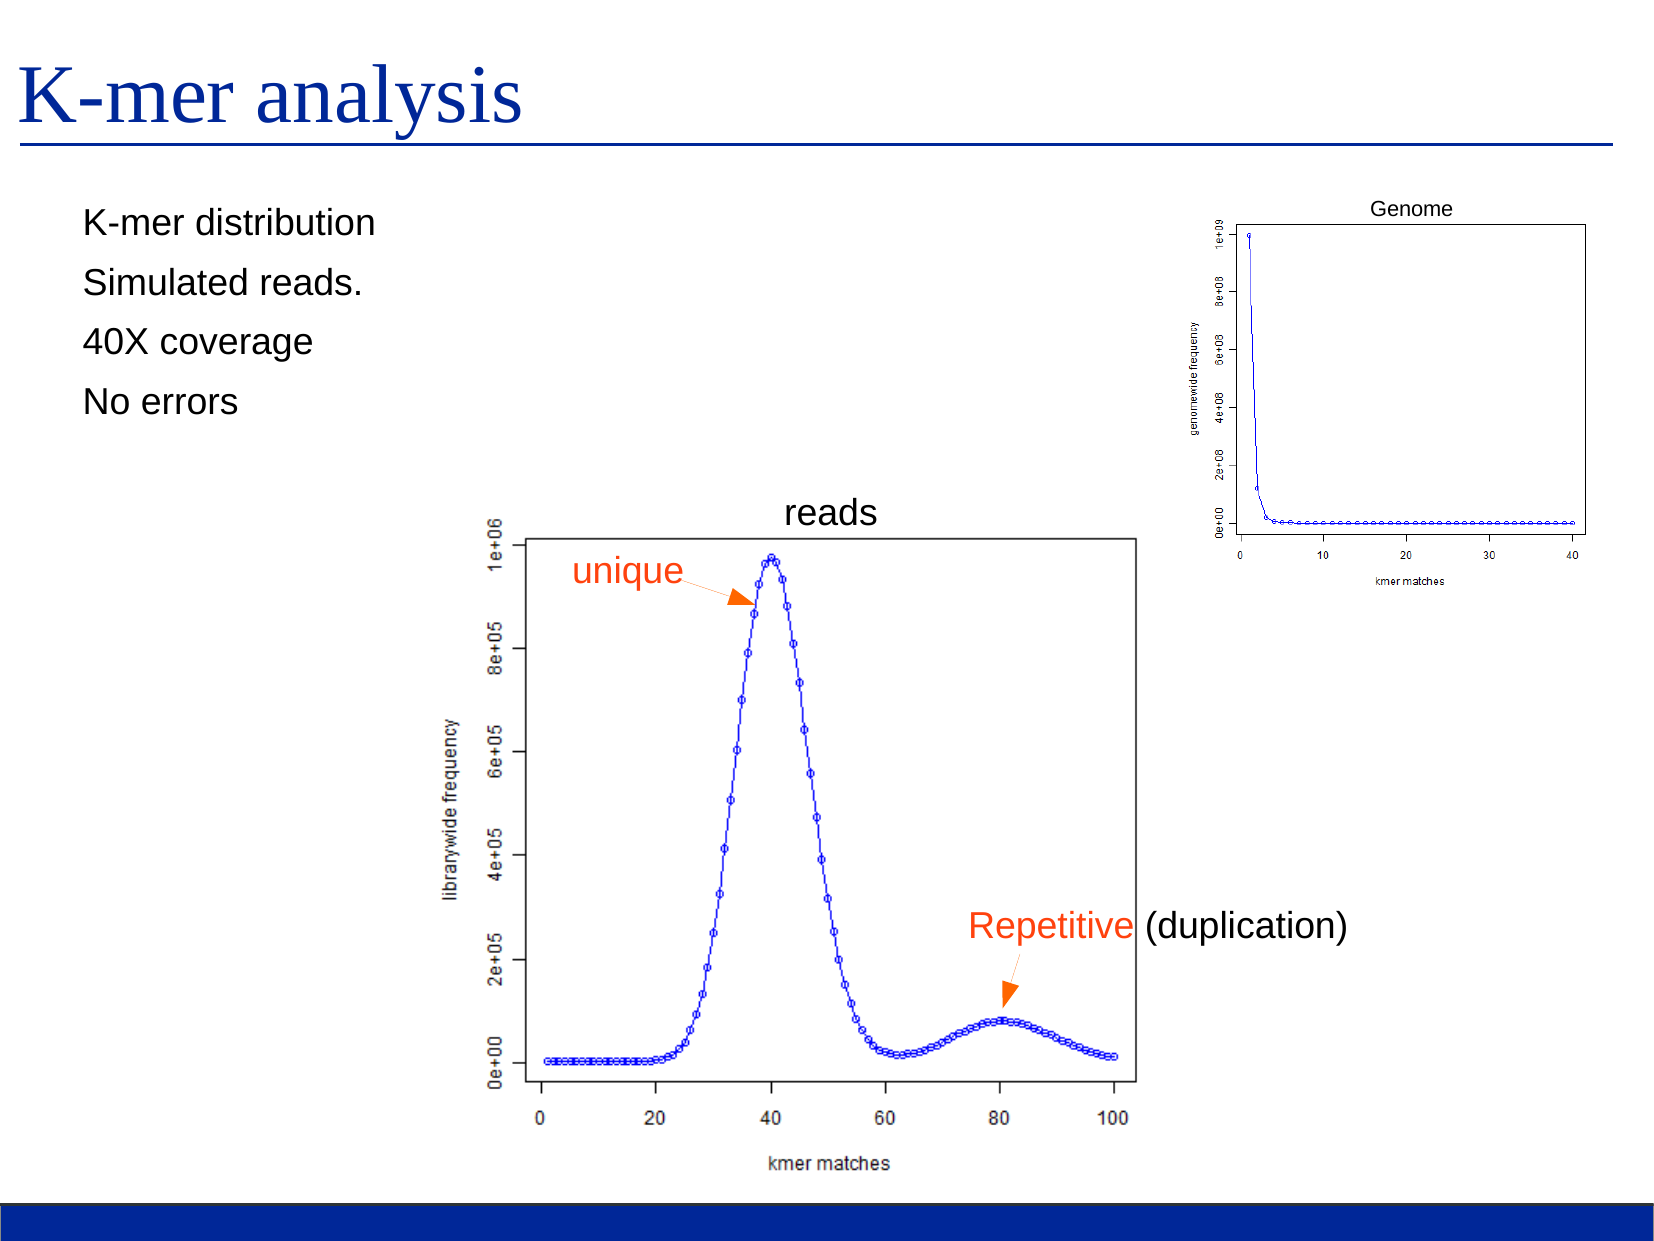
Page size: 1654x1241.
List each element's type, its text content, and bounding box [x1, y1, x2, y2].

picture [433, 171, 1612, 1197]
text_box reads [769, 484, 893, 541]
title K-mer analysis [17, 0, 1589, 198]
list K-mer distribution Simulated reads. 40X coverage No errors [82, 201, 841, 1021]
text_box Genome [1355, 189, 1468, 229]
text_box Repetitive (duplication) [953, 897, 1364, 954]
text_box unique [557, 542, 700, 600]
